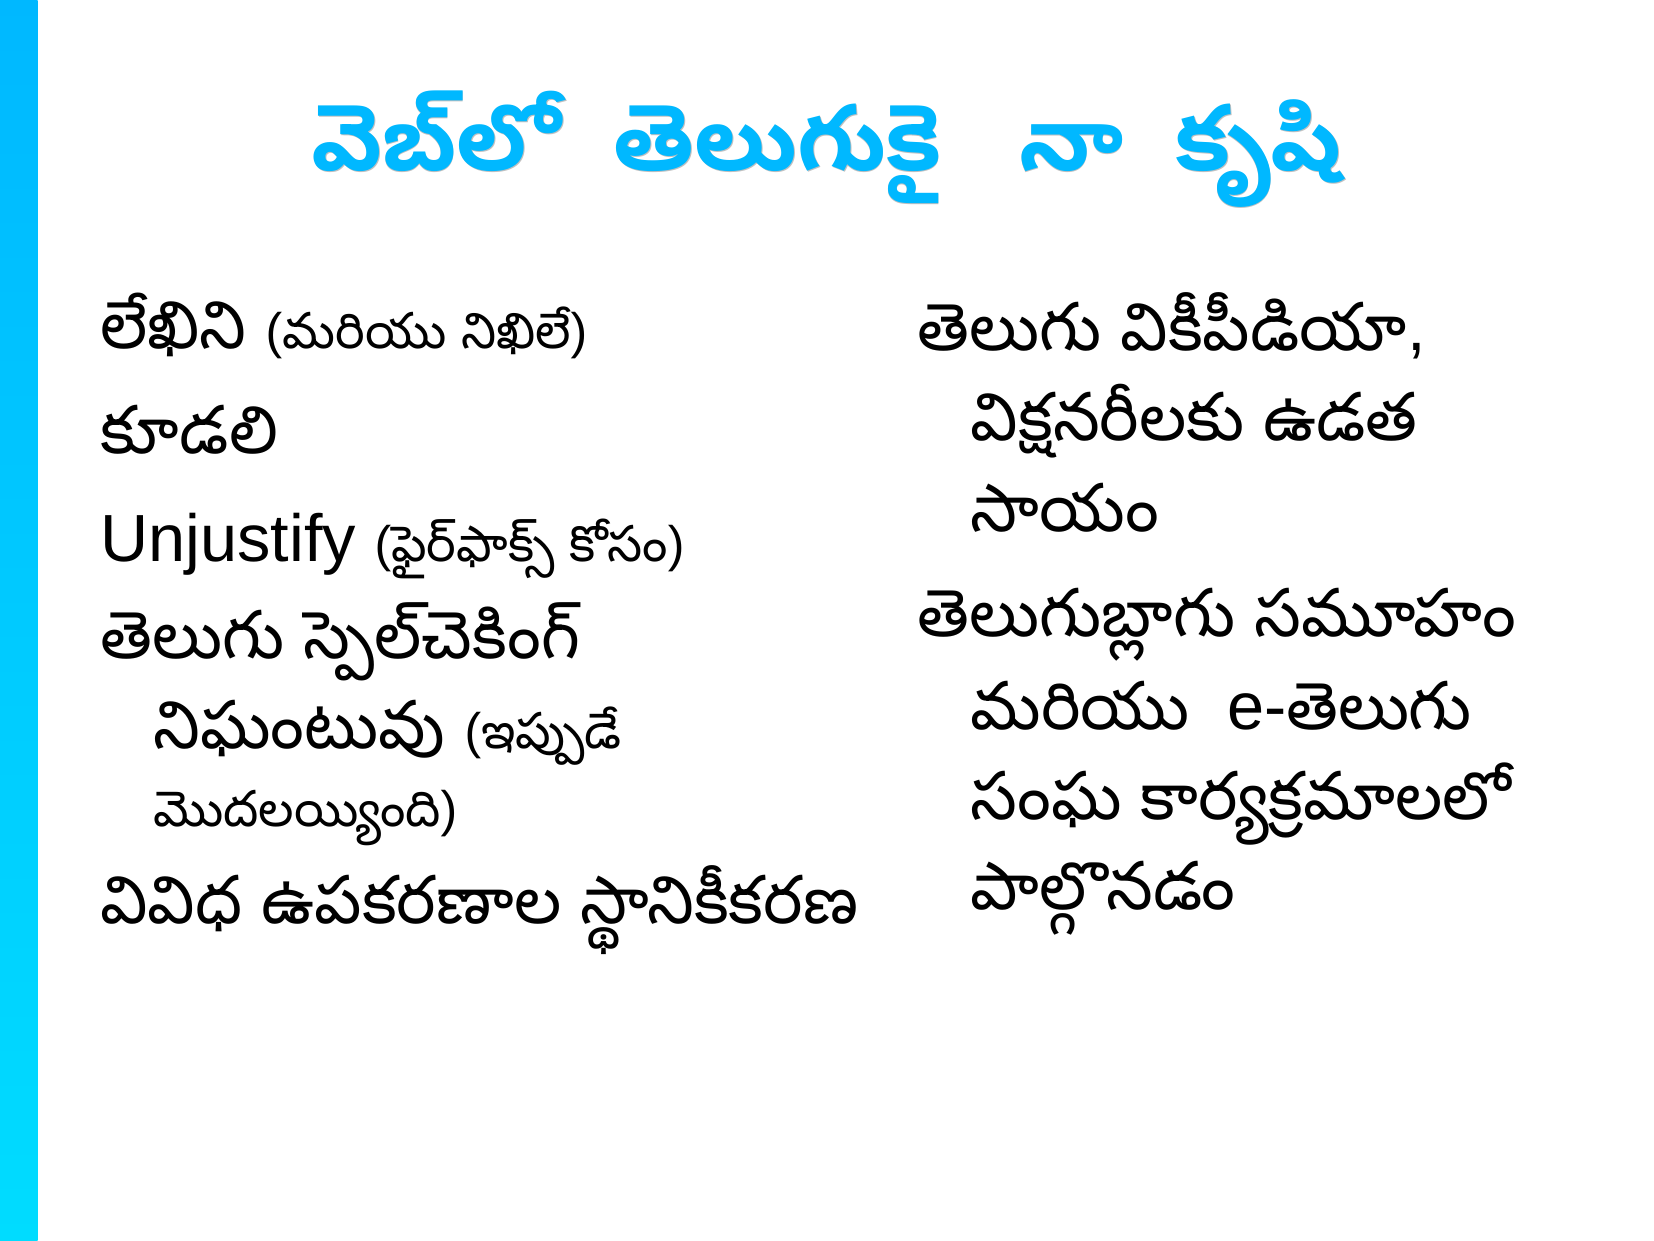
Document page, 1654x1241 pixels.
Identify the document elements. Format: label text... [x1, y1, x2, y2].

picture [0, 0, 1654, 1241]
list తెలుగు వికీపీడియా, విక్షనరీలకు ఉడత సాయం తెలుగుబ్లాగు సమూహం మరియు e-తెలుగు సంఘ కార్యక్రమాలలో పాల్గొనడం [900, 290, 1572, 1094]
title వెబ్‌లో తెలుగుకై నా కృషి [82, 49, 1571, 257]
list లేఖిని (మరియు నిఖిలే) కూడలి Unjustify (ఫైర్‌ఫాక్స్ కోసం) తెలుగు స్పెల్‌చెకింగ్ నిఘంటువు (ఇప్పుడే మొదలయ్యింది) వివిధ ఉపకరణాల స్థానికీకరణ [82, 290, 863, 1109]
